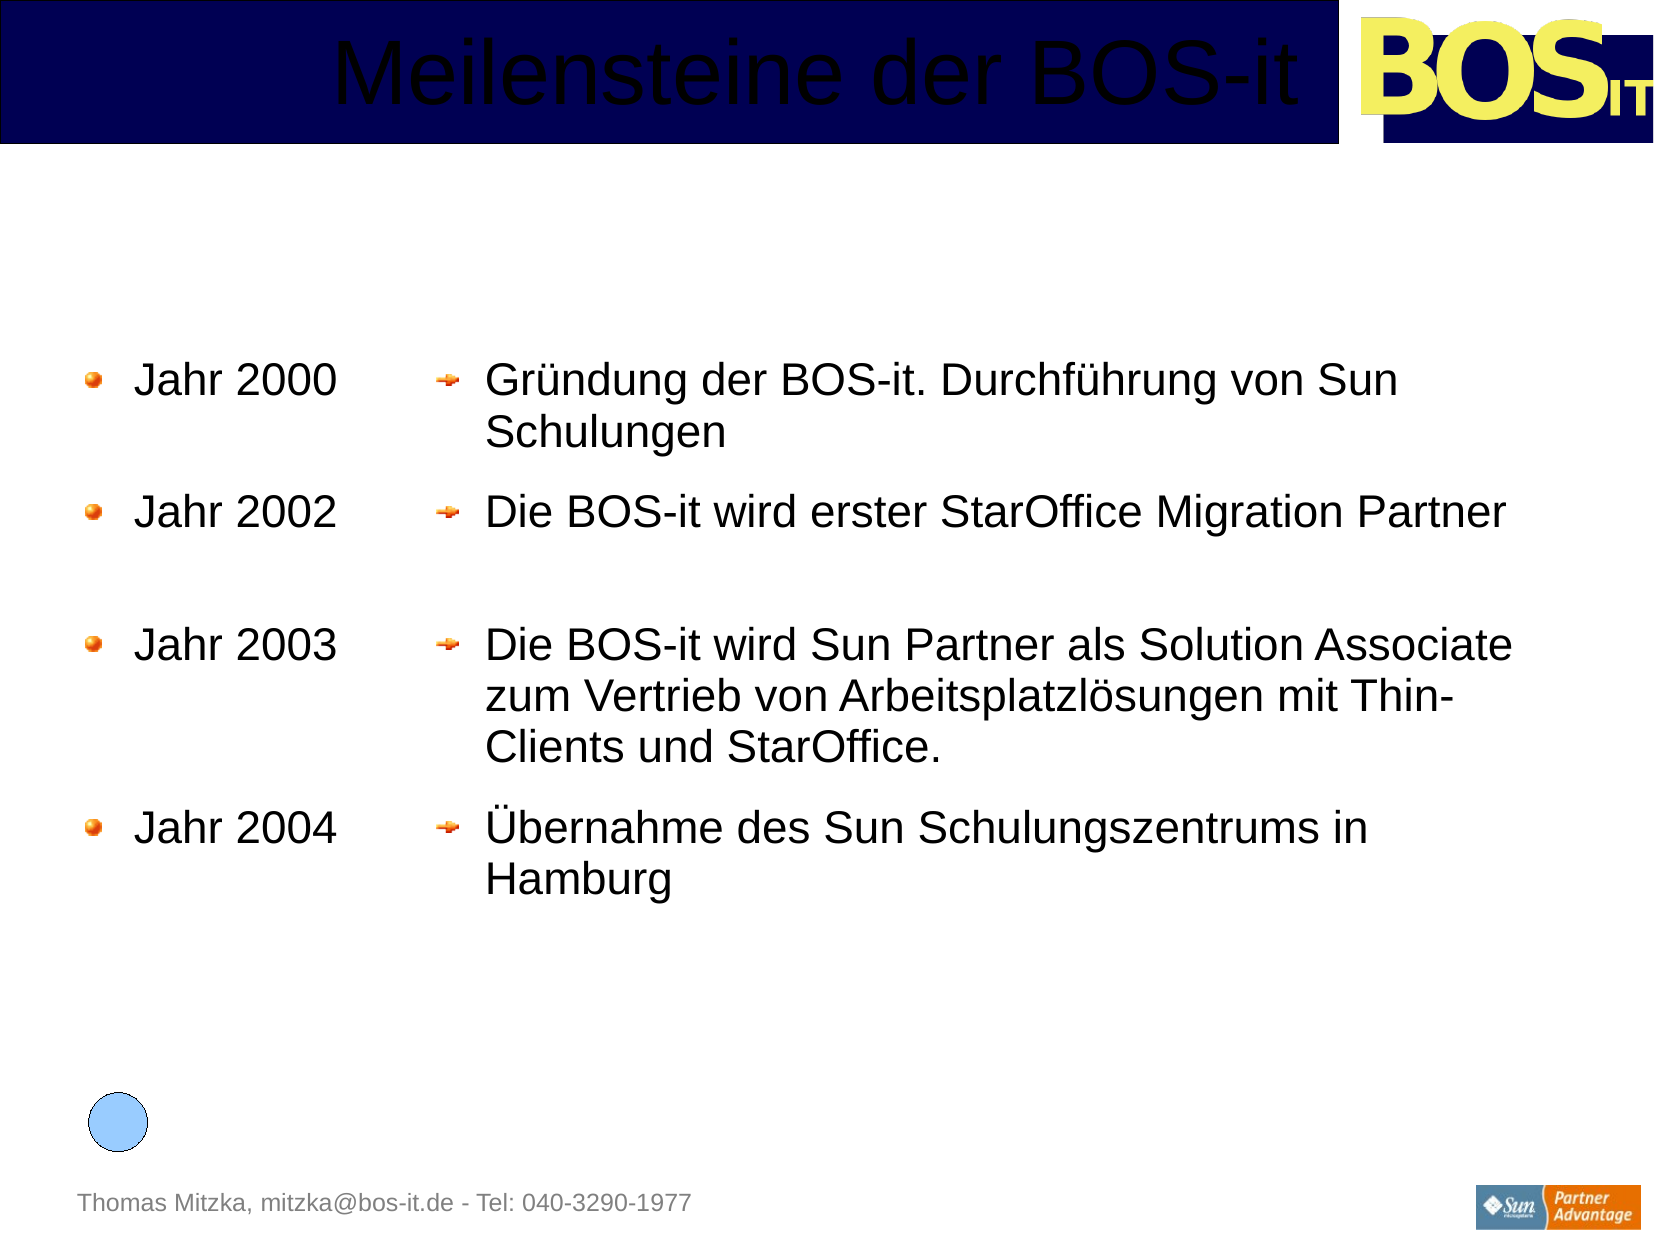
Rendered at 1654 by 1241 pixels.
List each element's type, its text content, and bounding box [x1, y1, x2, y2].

list Jahr 2000 Jahr 2002 Jahr 2003 Jahr 2004 [66, 354, 443, 1192]
picture [1476, 1185, 1641, 1230]
text_box [88, 1092, 148, 1152]
list Gründung der BOS-it. Durchführung von Sun Schulungen Die BOS-it wird erster StarOffice Migration Partner Die BOS-it wird Sun Partner als Solution Associate zum Vertrieb von Arbeitsplatzlösungen mit Thin-Clients und StarOffice. Übernahme des Sun Schulungszentrums in Hamburg [417, 354, 1536, 1049]
title Meilensteine der BOS-it [77, 15, 1580, 131]
picture [1361, 0, 1654, 143]
